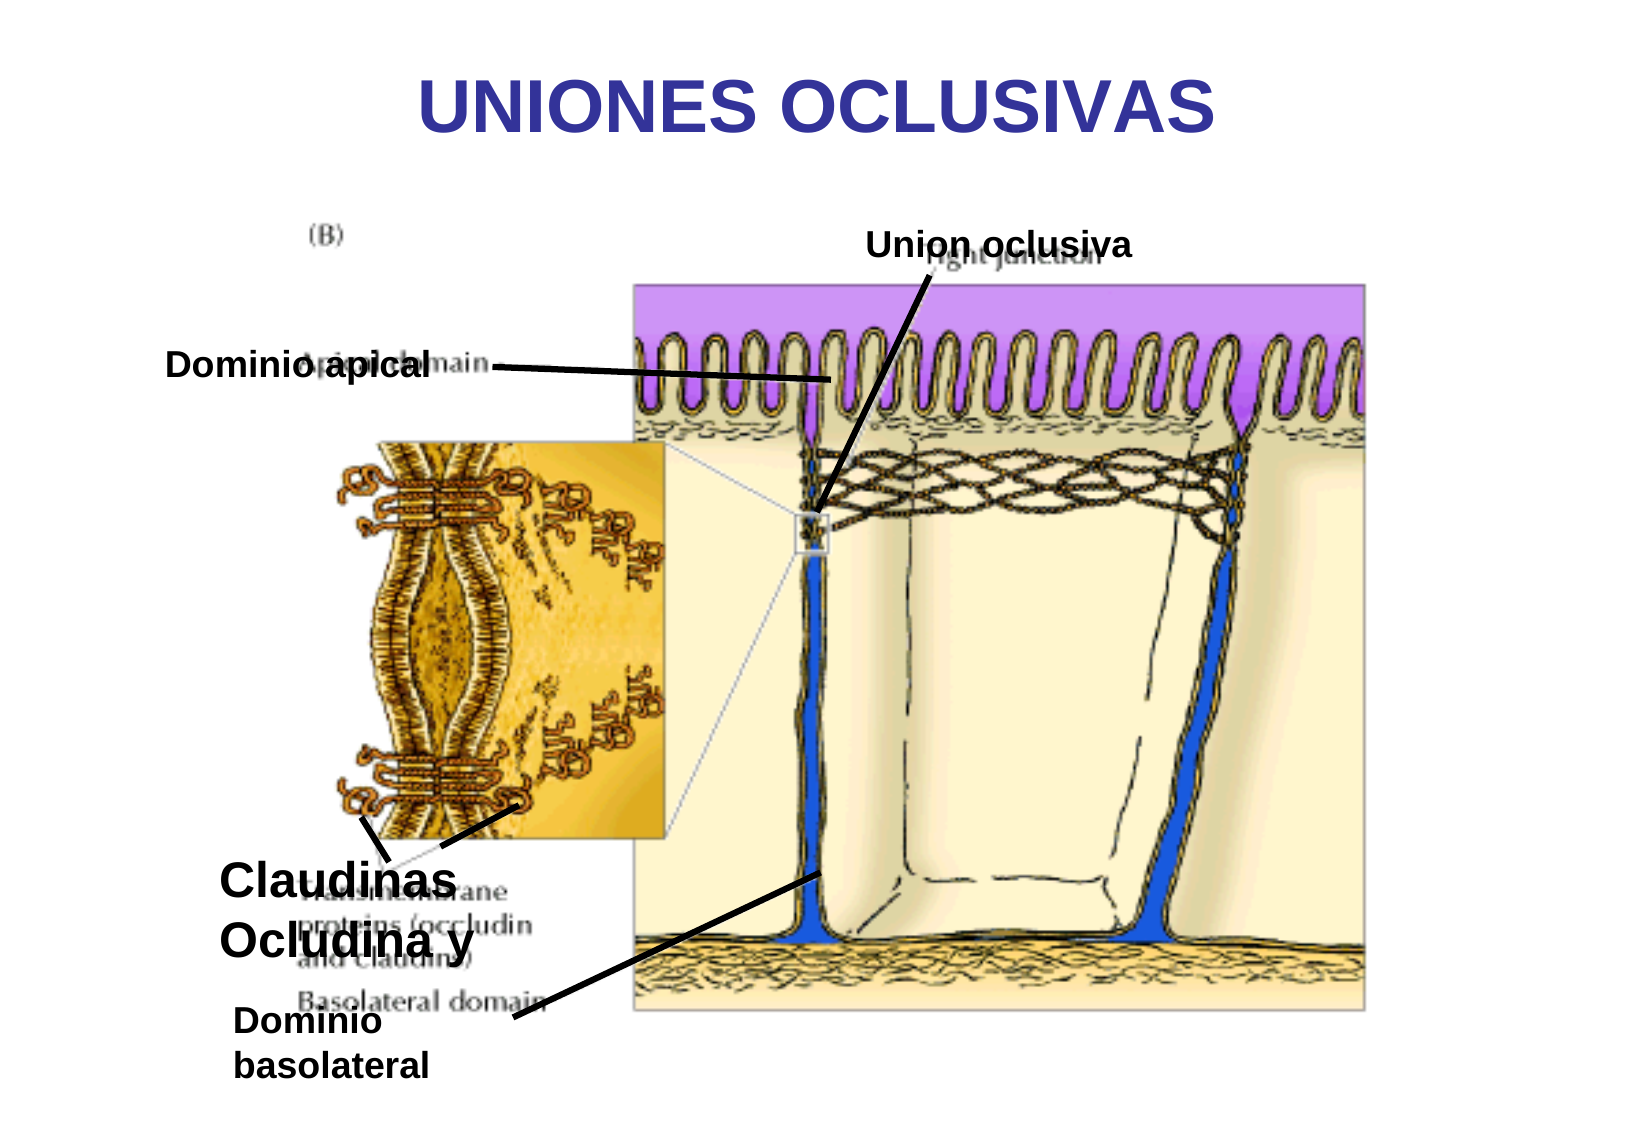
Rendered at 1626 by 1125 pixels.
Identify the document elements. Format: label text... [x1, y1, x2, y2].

text_box Dominio basolateral [218, 988, 568, 1094]
text_box Claudinas Ocludina y [204, 840, 554, 976]
text_box Union oclusiva [850, 211, 1201, 273]
text_box Dominio apical [149, 331, 500, 393]
text_box UNIONES OCLUSIVAS [50, 49, 1584, 156]
picture [278, 209, 1383, 1030]
